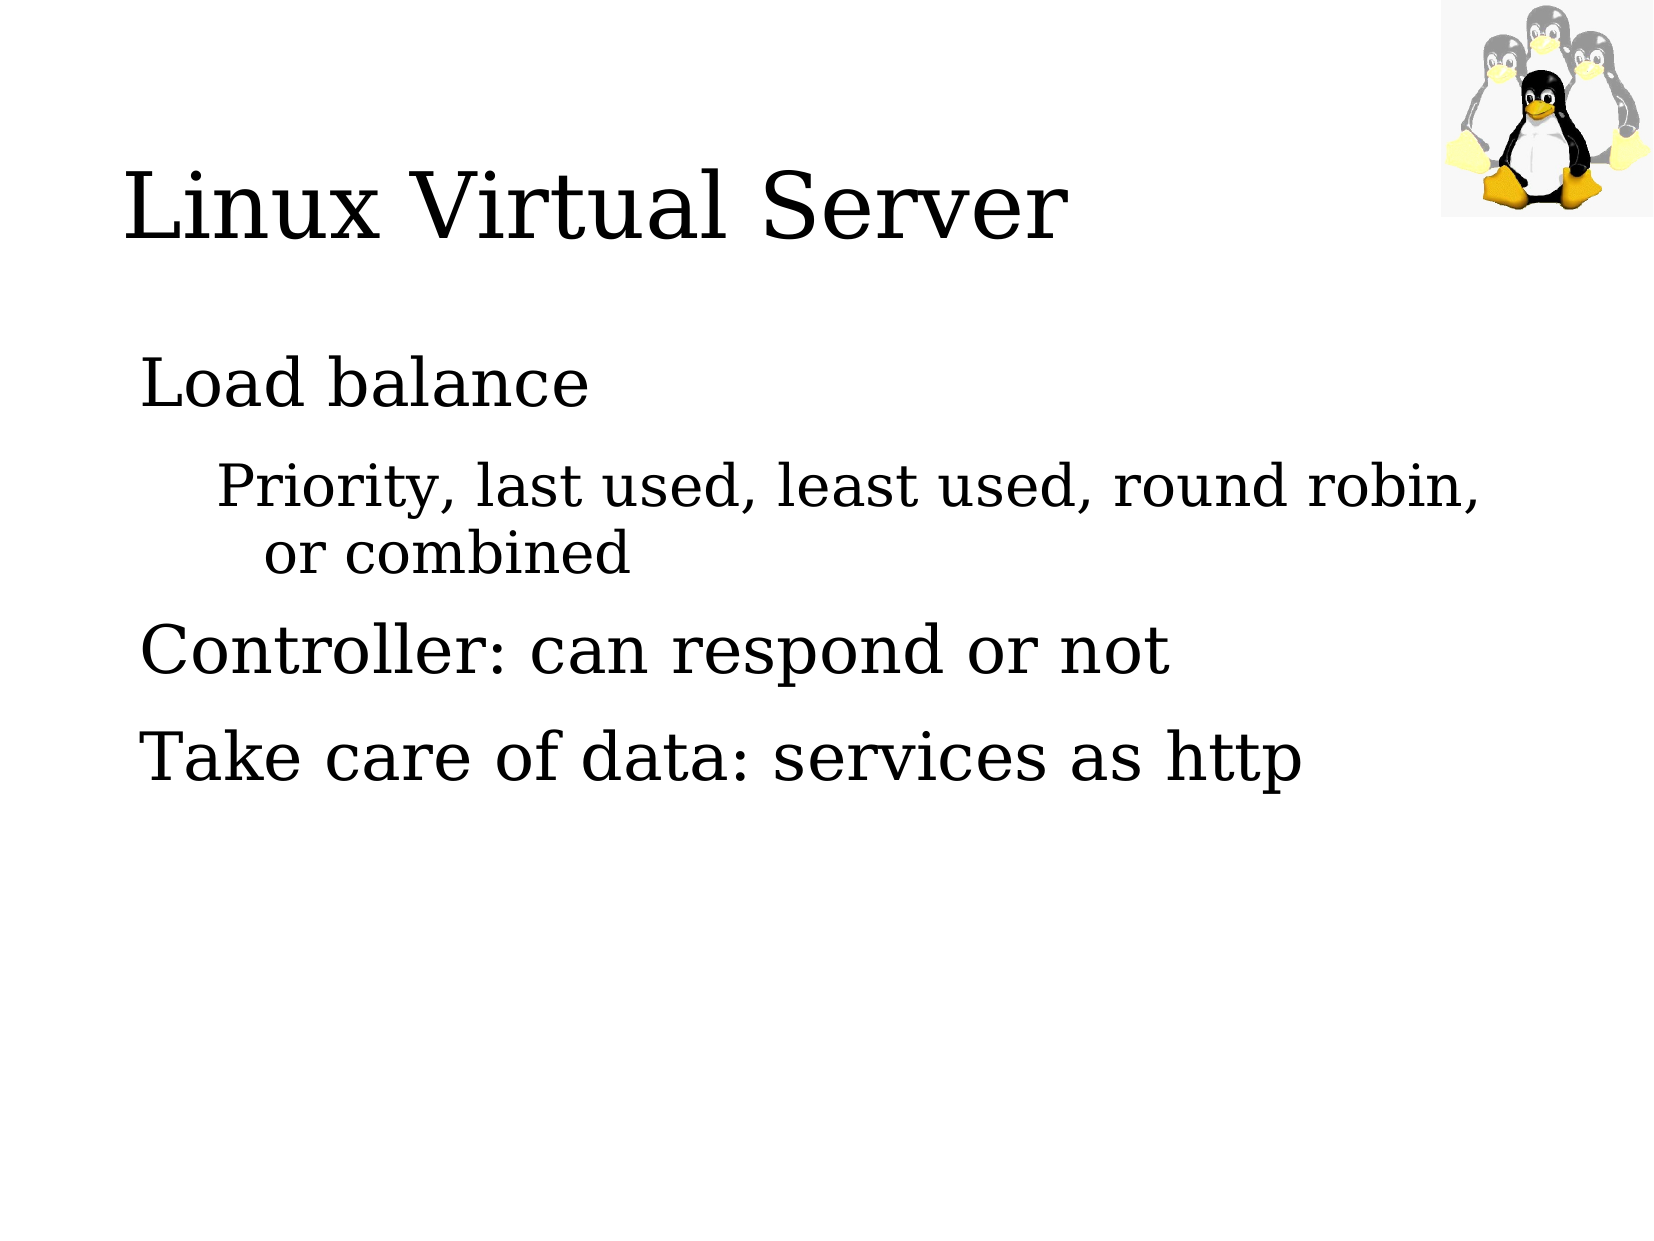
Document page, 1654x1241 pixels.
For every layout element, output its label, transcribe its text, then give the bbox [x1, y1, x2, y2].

picture [1441, 0, 1654, 217]
title Linux Virtual Server [121, 102, 1534, 311]
list Load balance Priority, last used, least used, round robin, or combined Controller: can respond or not Take care of data: services as http [121, 344, 1534, 1127]
